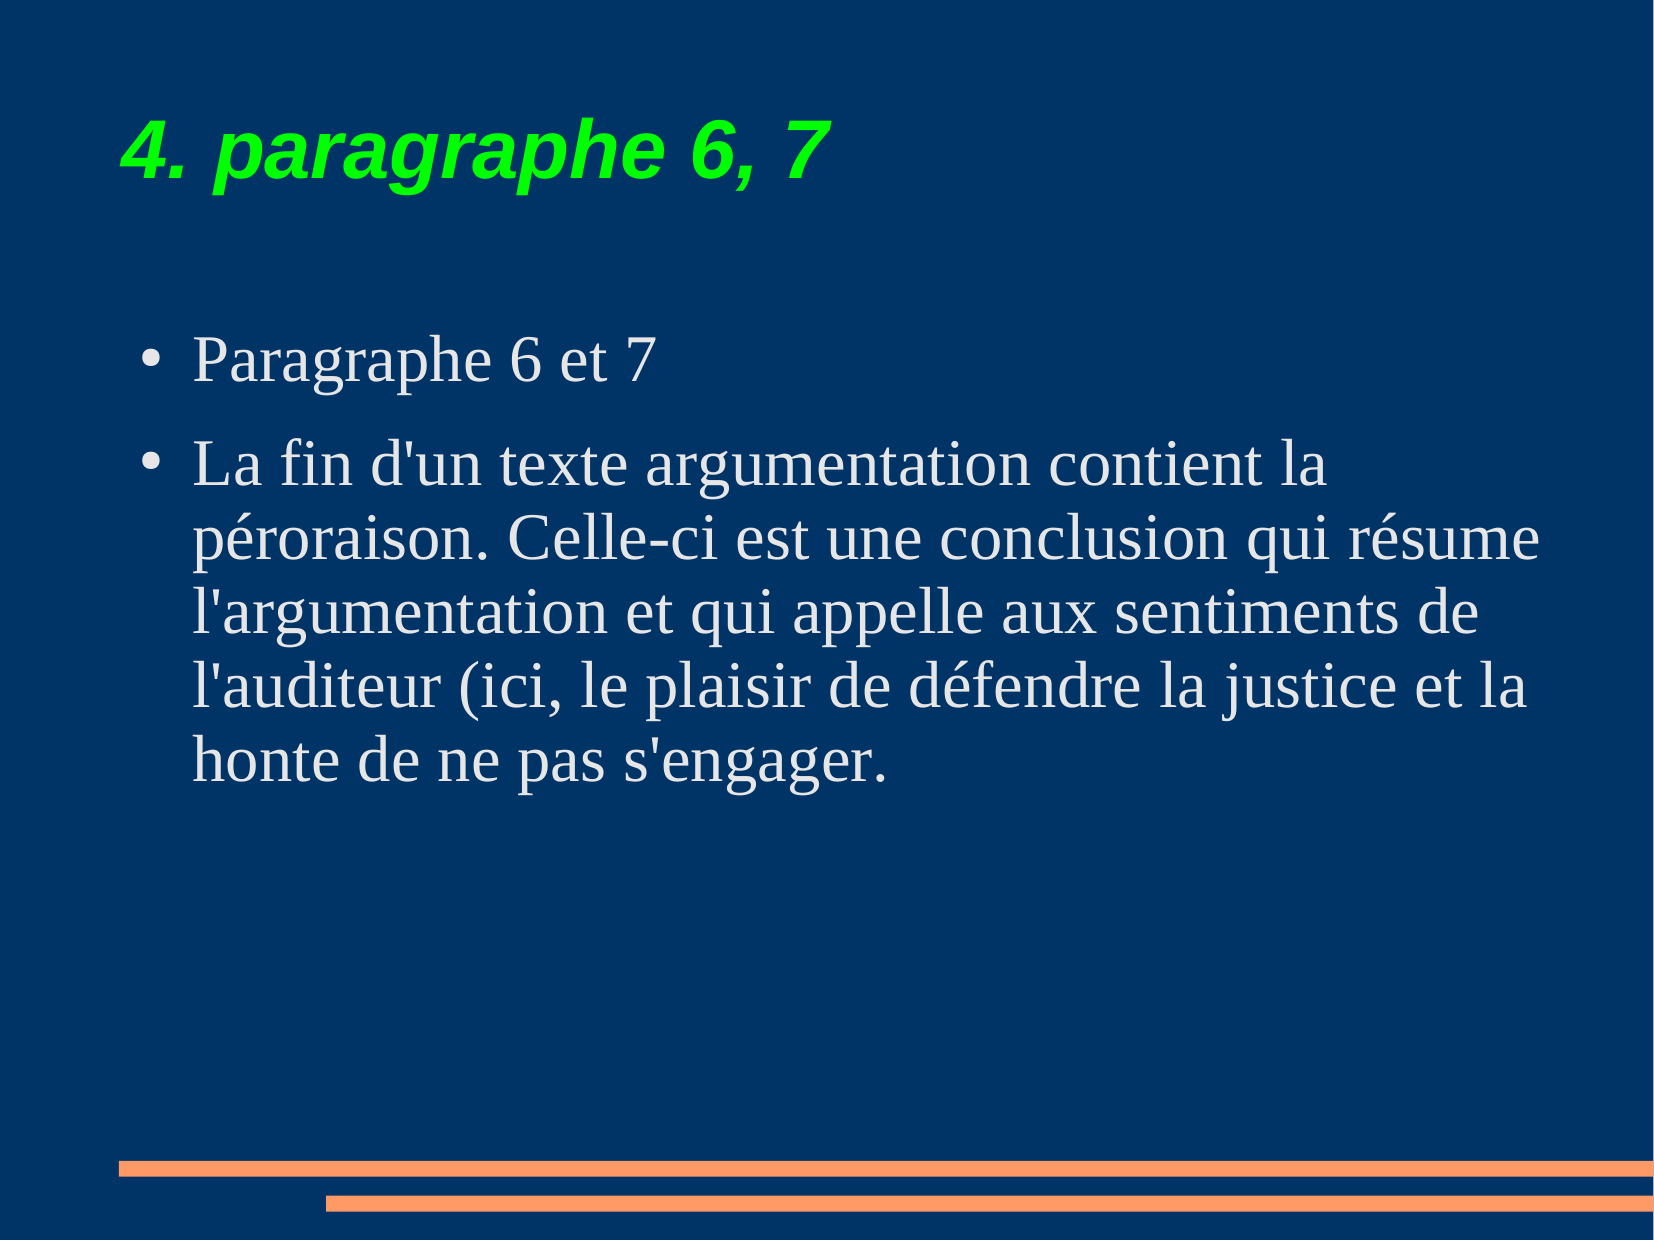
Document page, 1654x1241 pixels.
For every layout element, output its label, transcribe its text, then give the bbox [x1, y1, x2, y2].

title 4. paragraphe 6, 7 [121, 53, 1534, 246]
list Paragraphe 6 et 7 La fin d'un texte argumentation contient la péroraison. Celle-ci est une conclusion qui résume l'argumentation et qui appelle aux sentiments de l'auditeur (ici, le plaisir de défendre la justice et la honte de ne pas s'engager. [121, 322, 1561, 1118]
